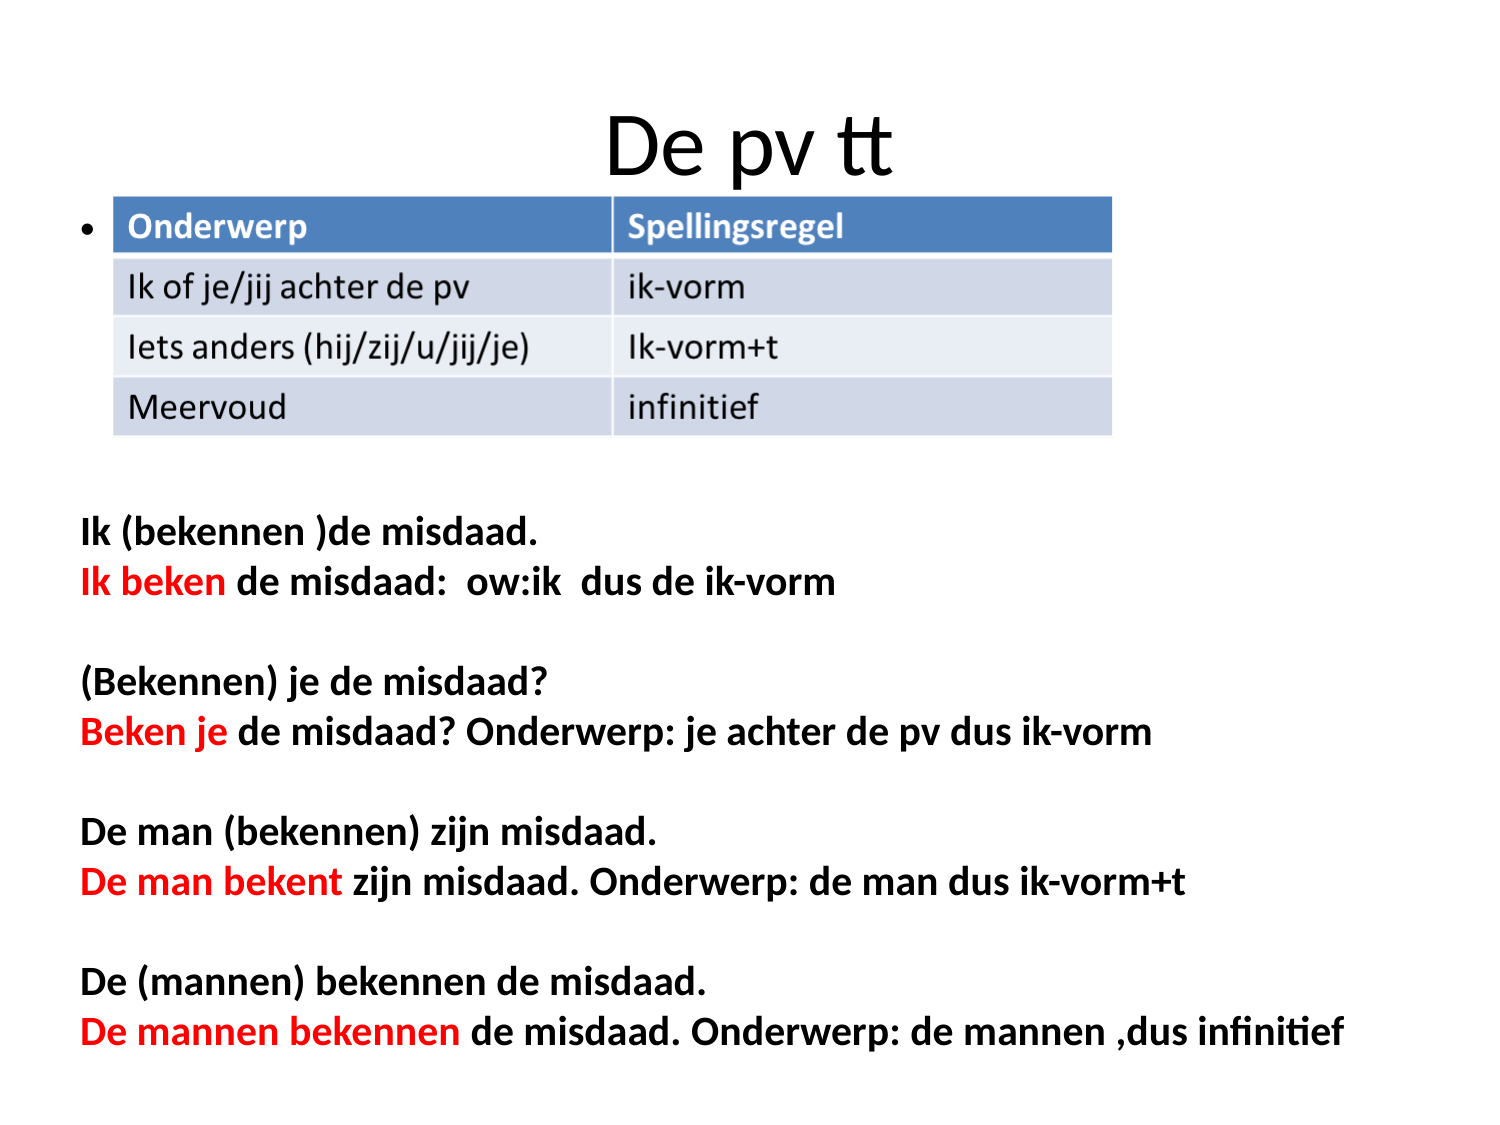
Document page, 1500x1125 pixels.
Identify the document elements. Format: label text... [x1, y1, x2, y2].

title De pv tt [75, 45, 1426, 233]
text_box Ik (bekennen )de misdaad. Ik beken de misdaad: ow:ik dus de ik-vorm (Bekennen) je de misdaad? Beken je de misdaad? Onderwerp: je achter de pv dus ik-vorm De man (bekennen) zijn misdaad. De man bekent zijn misdaad. Onderwerp: de man dus ik-vorm+t De (mannen) bekennen de misdaad. De mannen bekennen de misdaad. Onderwerp: de mannen ,dus infinitief [64, 196, 1365, 1125]
picture [112, 190, 1114, 453]
